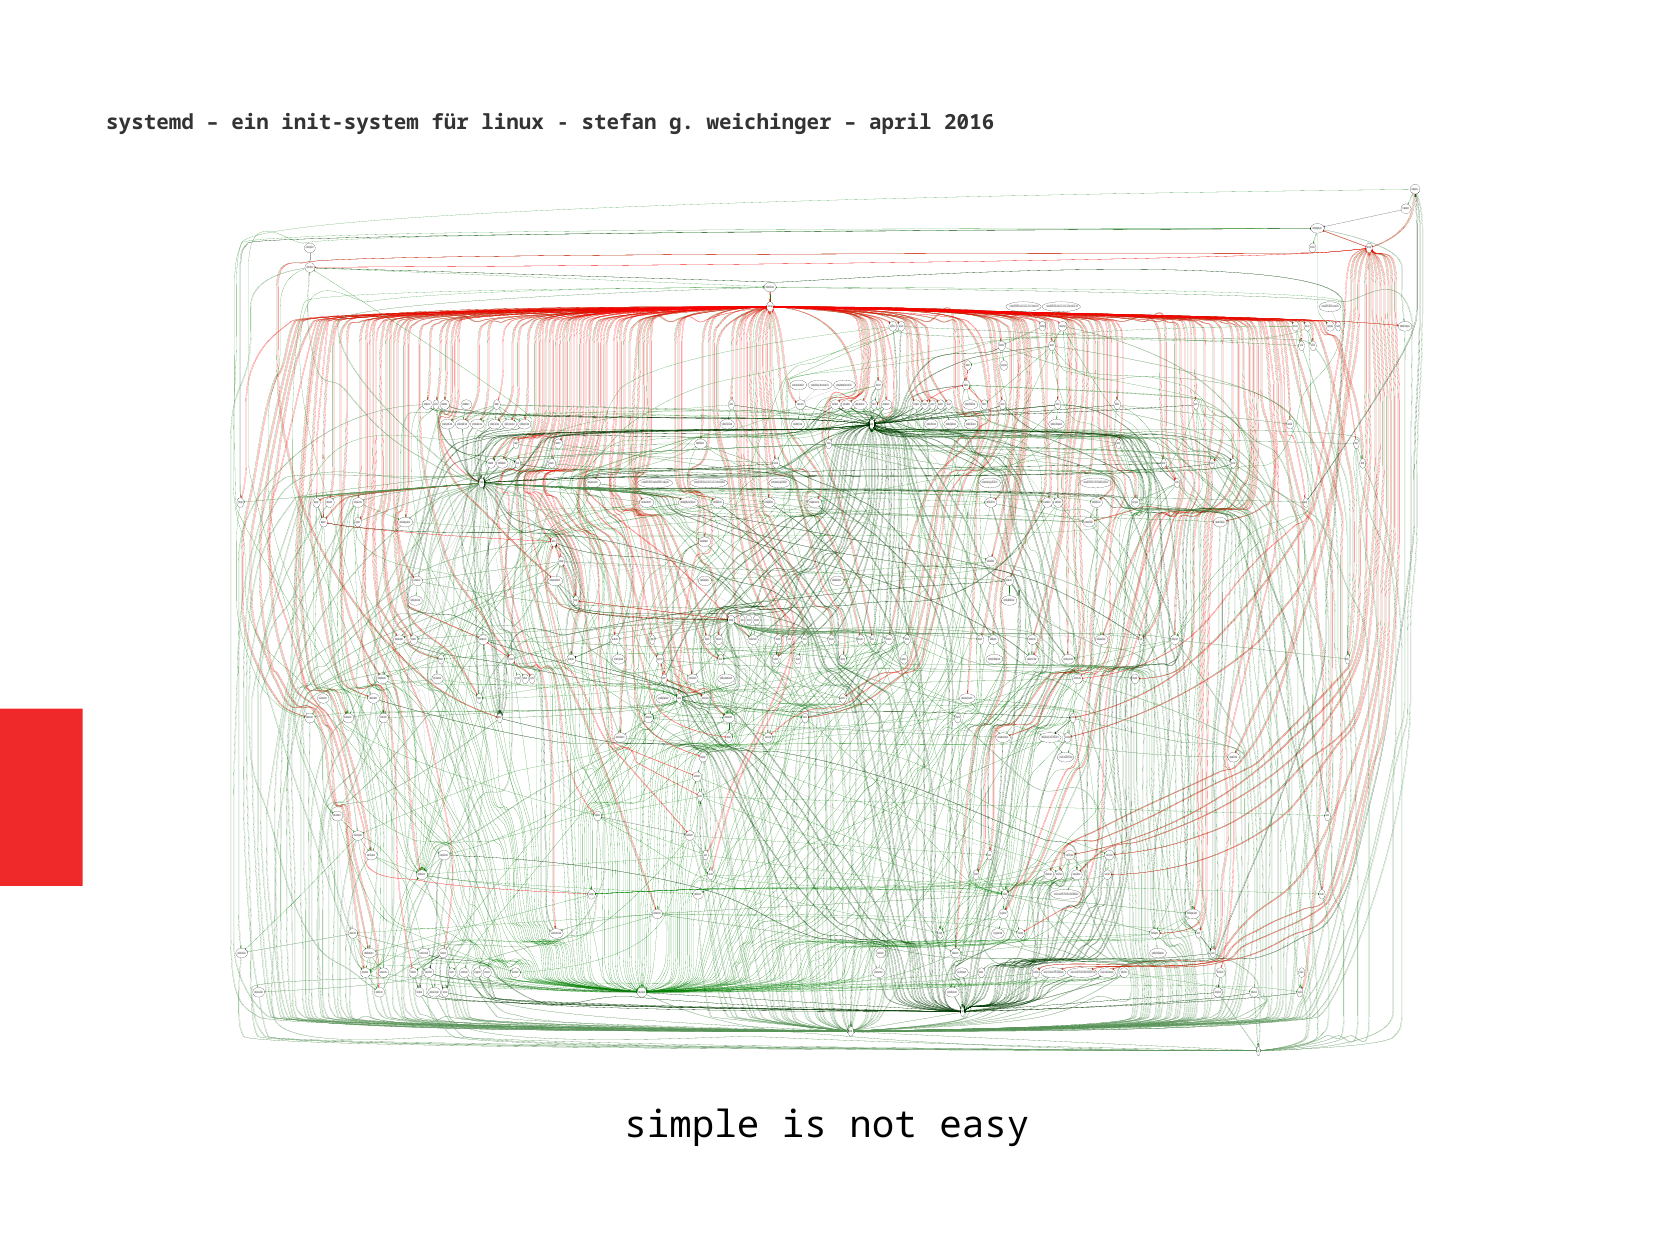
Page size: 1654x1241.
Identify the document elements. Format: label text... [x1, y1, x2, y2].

title systemd – ein init-system für linux - stefan g. weichinger – april 2016 [106, 59, 1512, 184]
picture [230, 183, 1424, 1058]
text_box simple is not easy [366, 1047, 1288, 1158]
